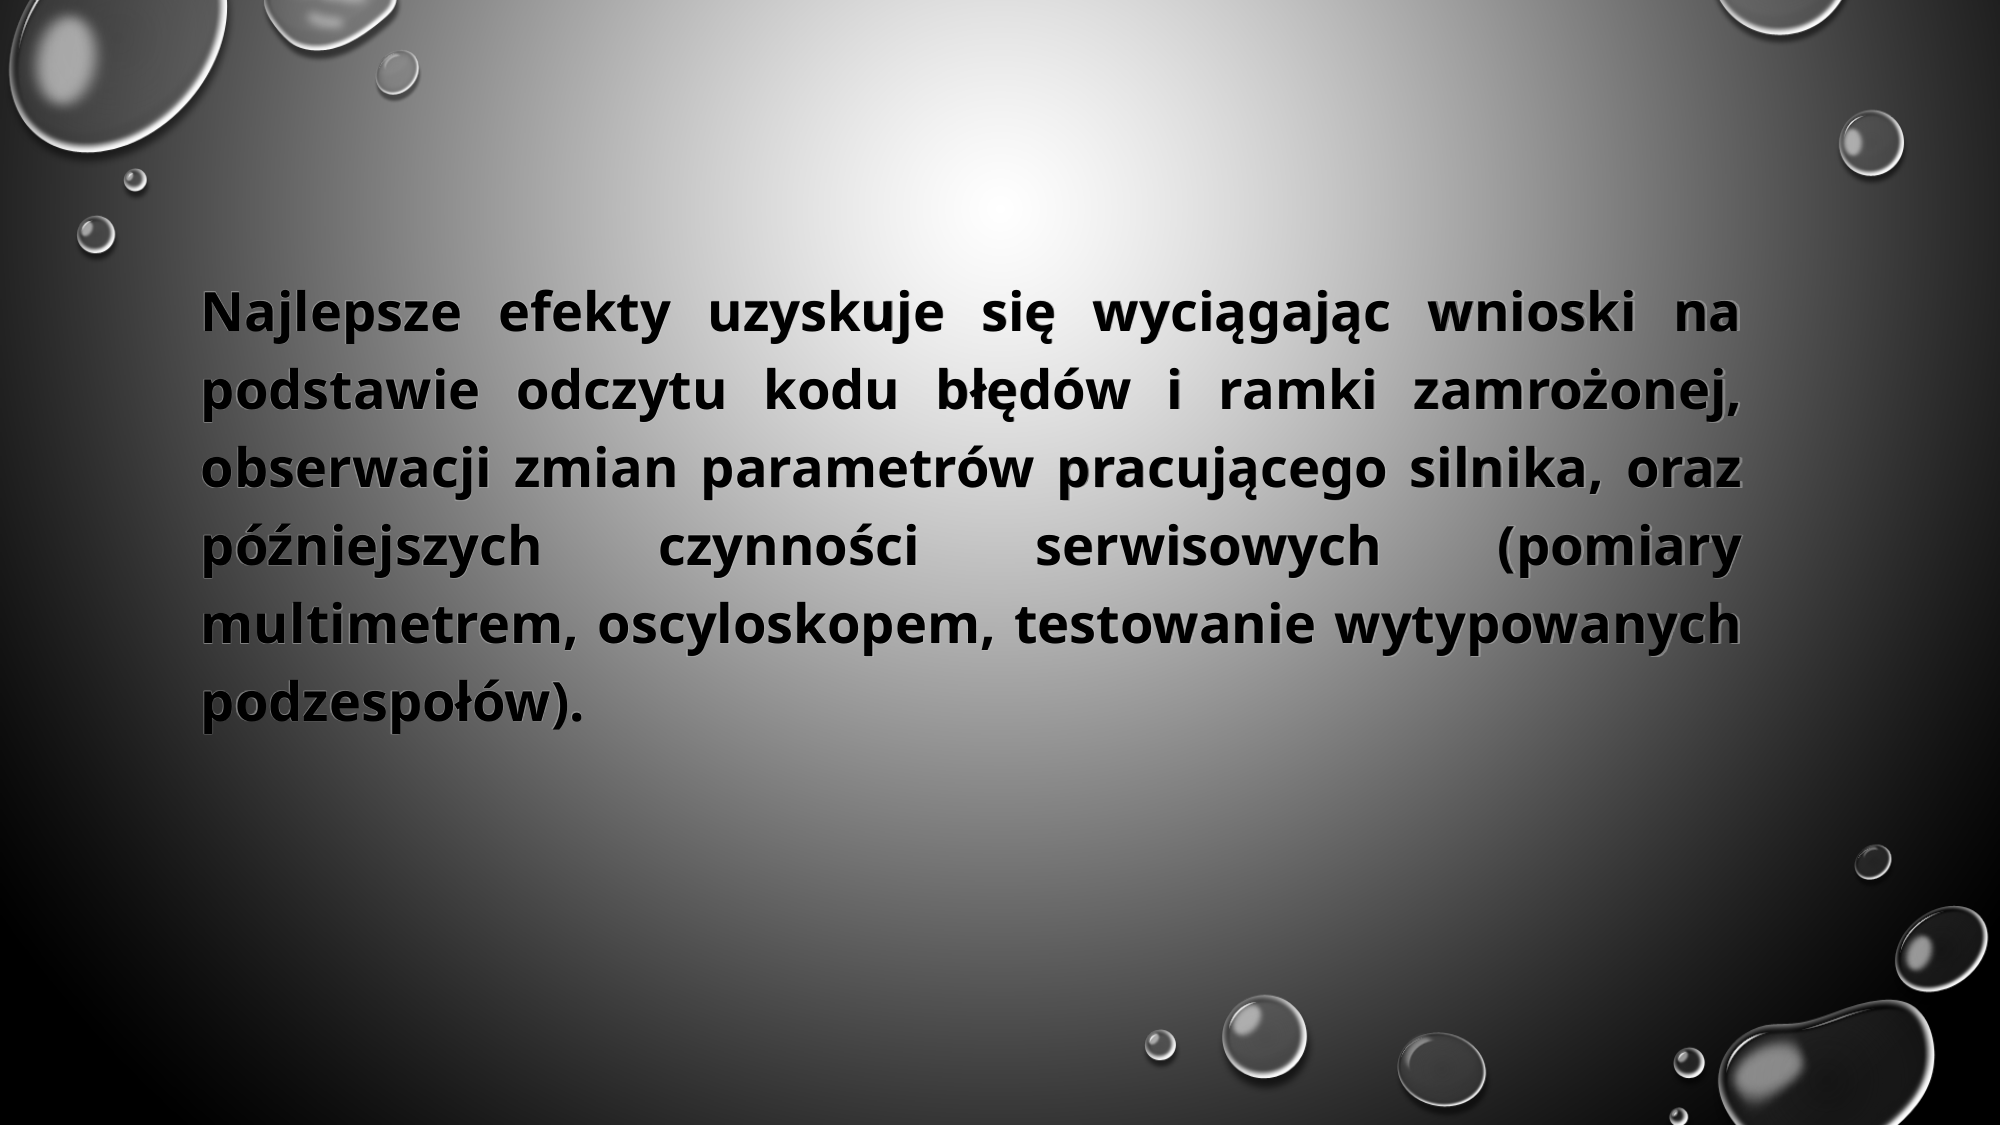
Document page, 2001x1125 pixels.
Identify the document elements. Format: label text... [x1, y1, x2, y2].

text_box Najlepsze efekty uzyskuje się wyciągając wnioski na podstawie odczytu kodu błędów i ramki zamrożonej, obserwacji zmian parametrów pracującego silnika, oraz późniejszych czynności serwisowych (pomiary multimetrem, oscyloskopem, testowanie wytypowanych podzespołów). [200, 264, 1796, 801]
